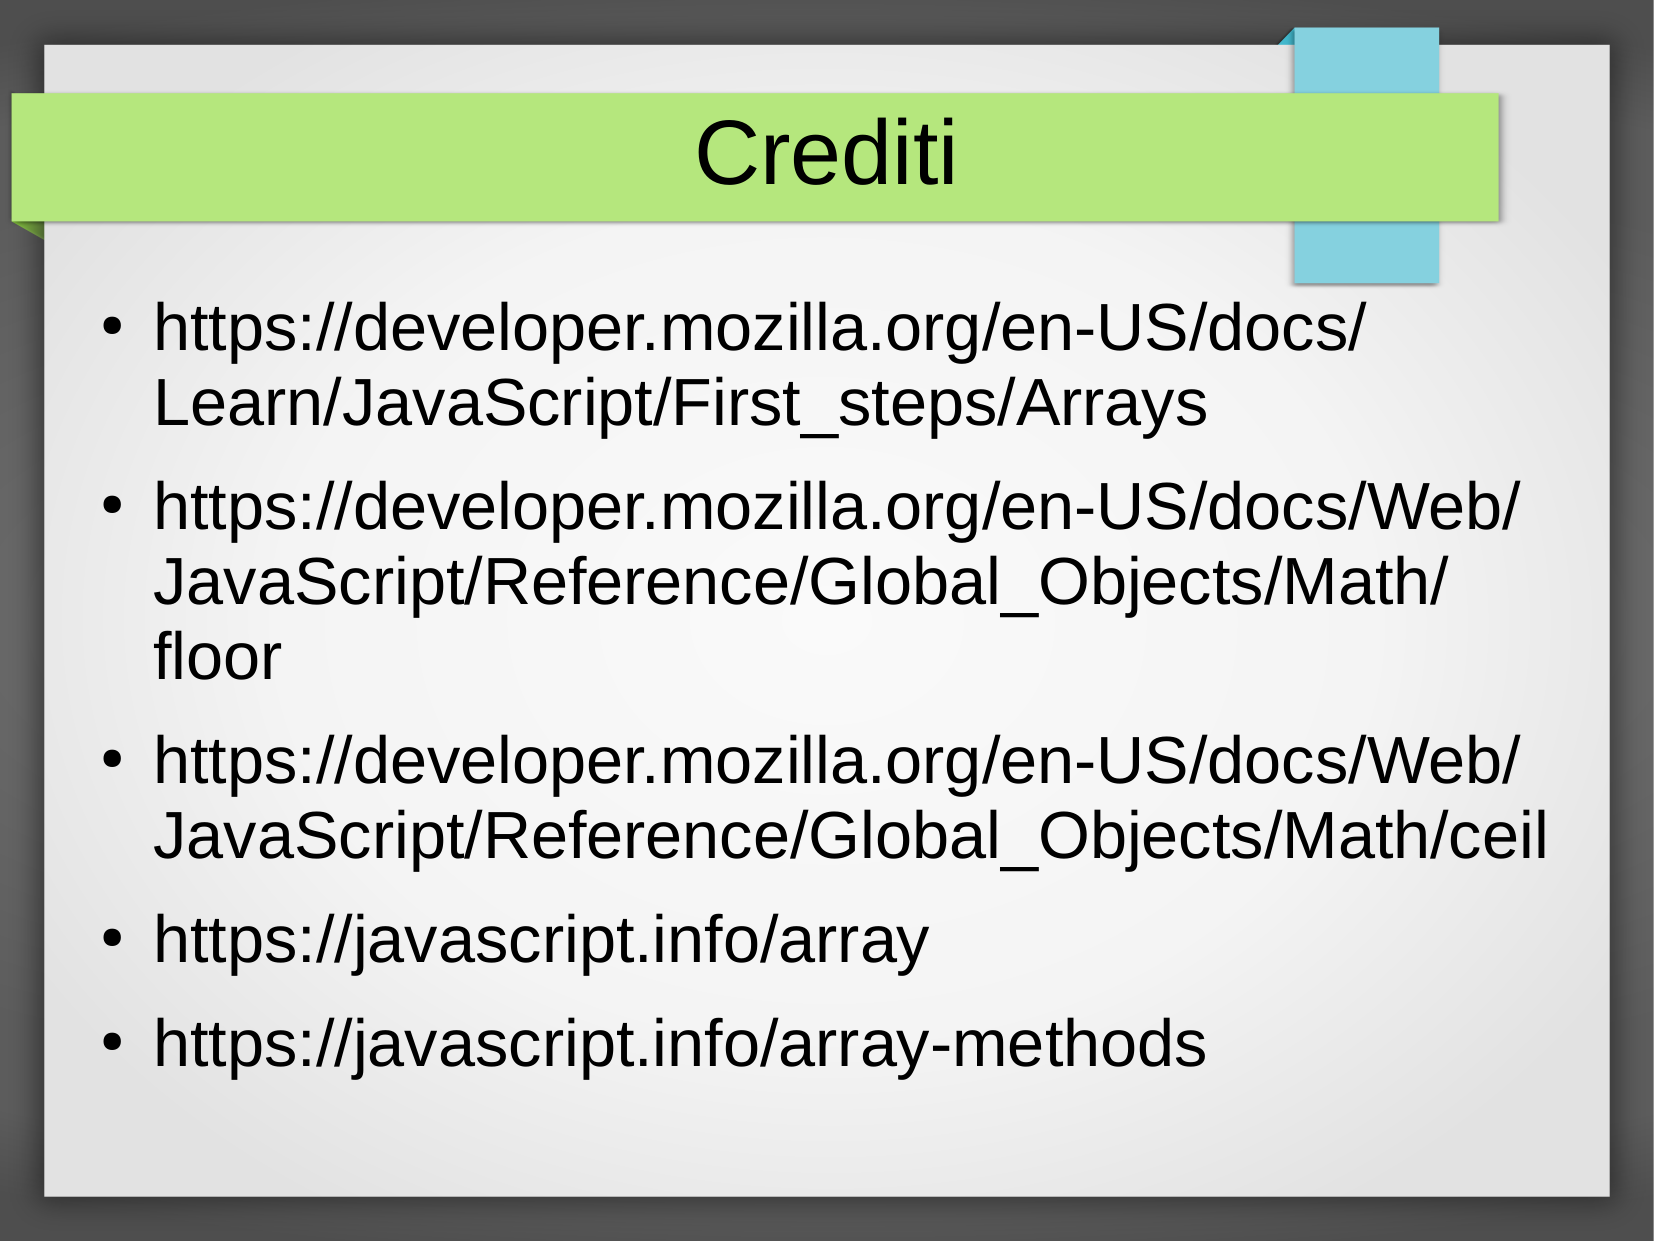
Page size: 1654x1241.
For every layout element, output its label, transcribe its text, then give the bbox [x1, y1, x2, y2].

picture [0, 0, 1654, 1241]
list https://developer.mozilla.org/en-US/docs/Learn/JavaScript/First_steps/Arrays https://developer.mozilla.org/en-US/docs/Web/JavaScript/Reference/Global_Objects/Math/floor https://developer.mozilla.org/en-US/docs/Web/JavaScript/Reference/Global_Objects/Math/ceil https://javascript.info/array https://javascript.info/array-methods [82, 290, 1571, 1158]
title Crediti [82, 49, 1571, 257]
